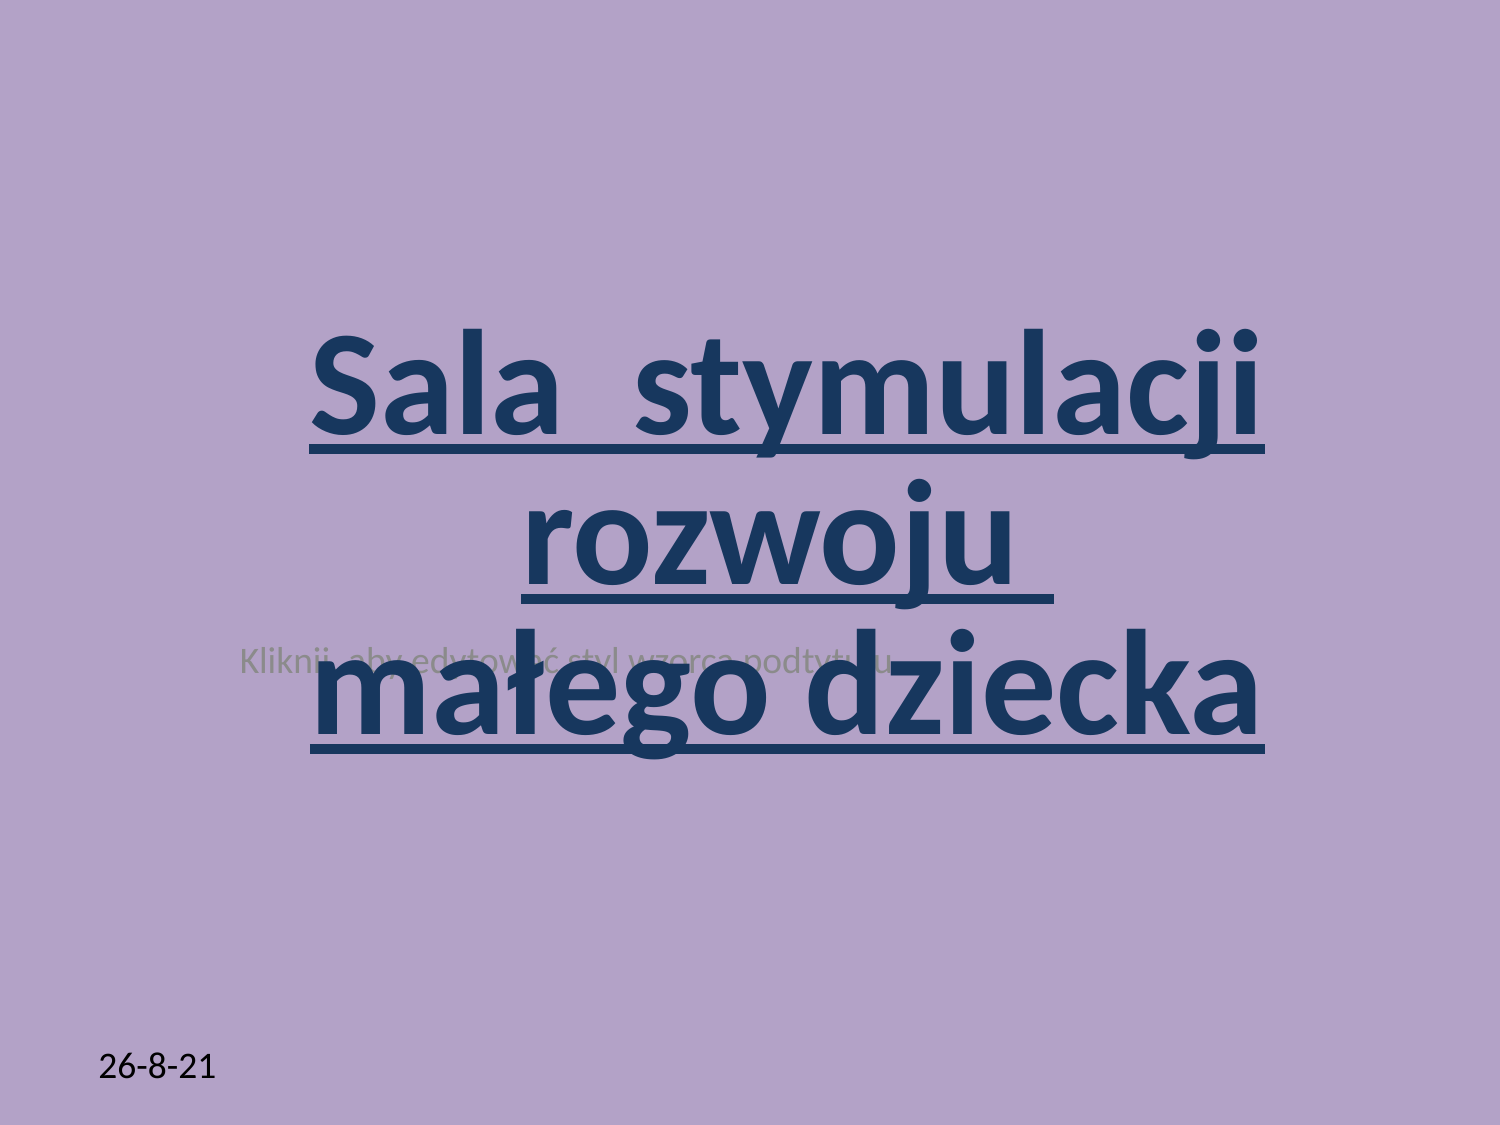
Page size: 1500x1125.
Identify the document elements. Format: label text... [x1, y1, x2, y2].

title Sala stymulacji rozwoju małego dziecka [117, 269, 1458, 825]
